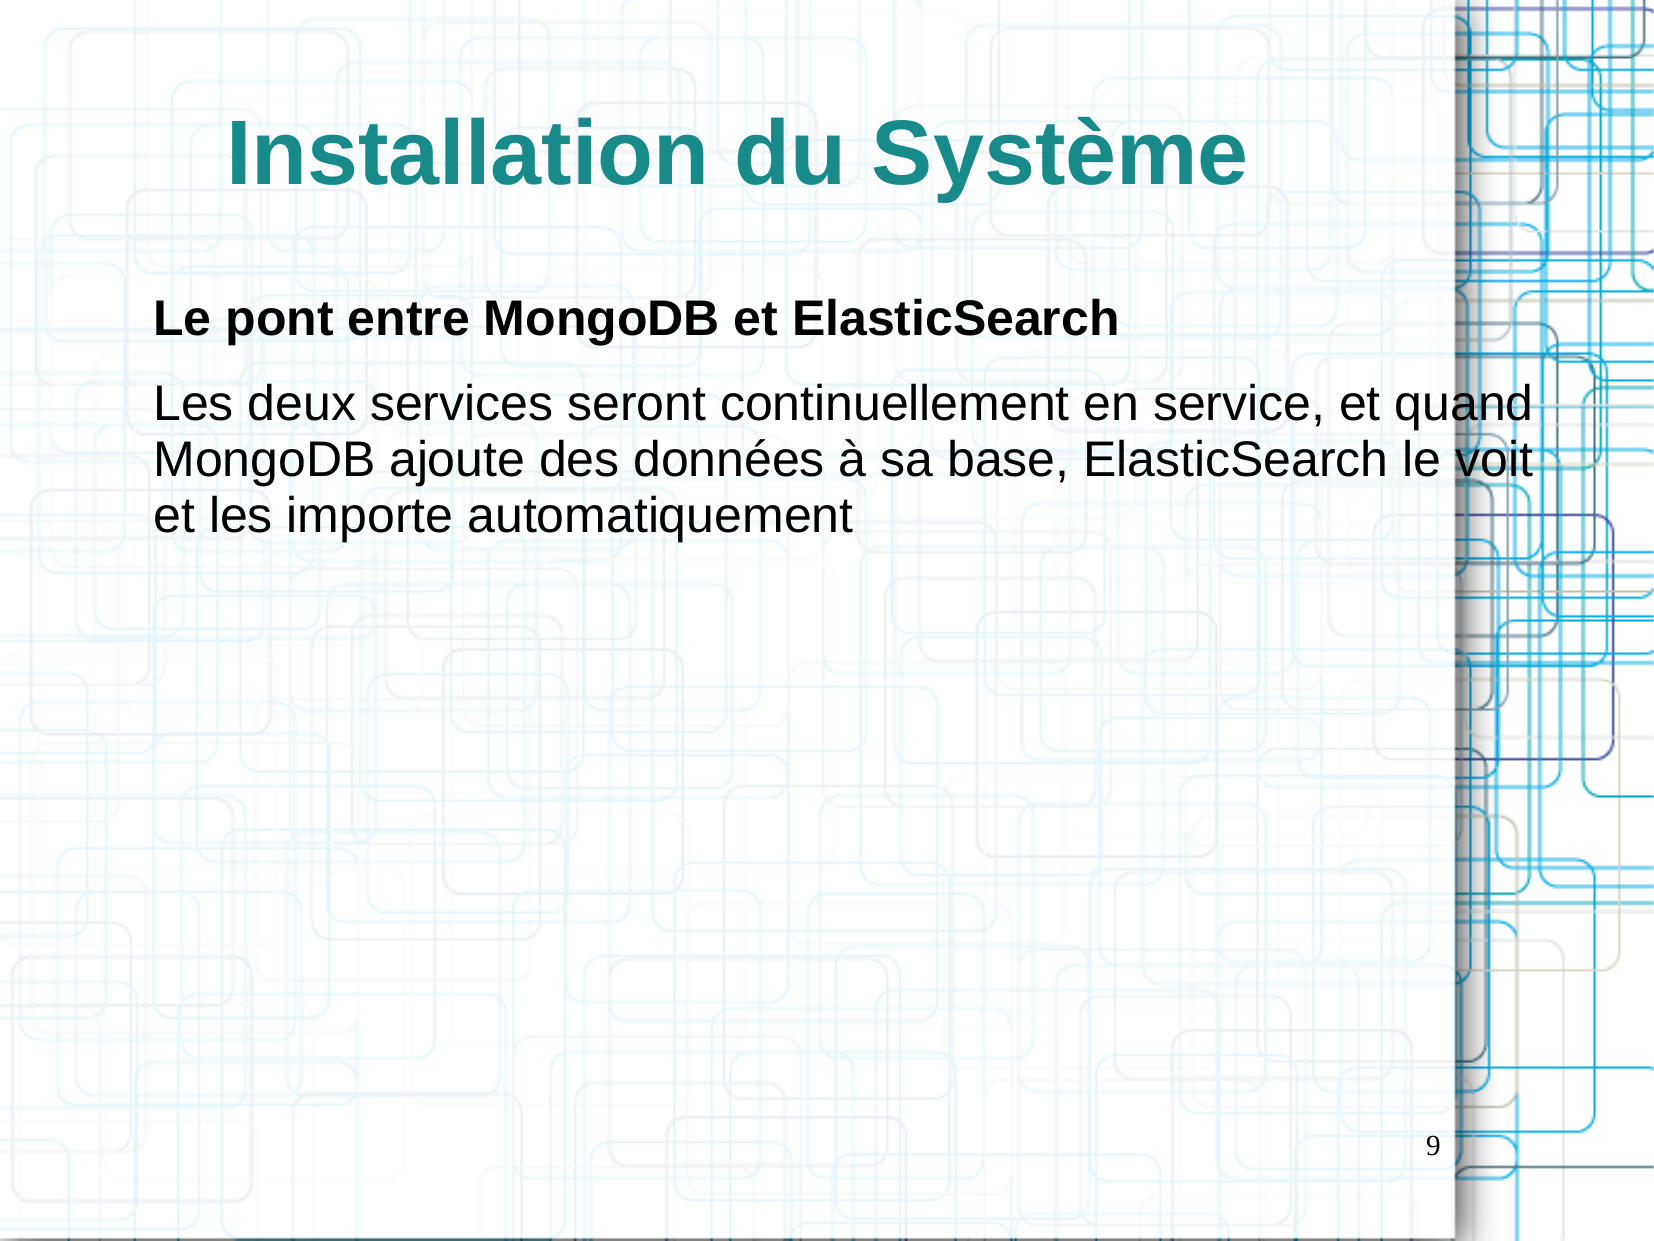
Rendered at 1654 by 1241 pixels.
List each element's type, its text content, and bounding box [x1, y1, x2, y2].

list Le pont entre MongoDB et ElasticSearch Les deux services seront continuellement en service, et quand MongoDB ajoute des données à sa base, ElasticSearch le voit et les importe automatiquement [82, 290, 1538, 995]
picture [0, 0, 1654, 1241]
title Installation du Système [59, 49, 1418, 257]
